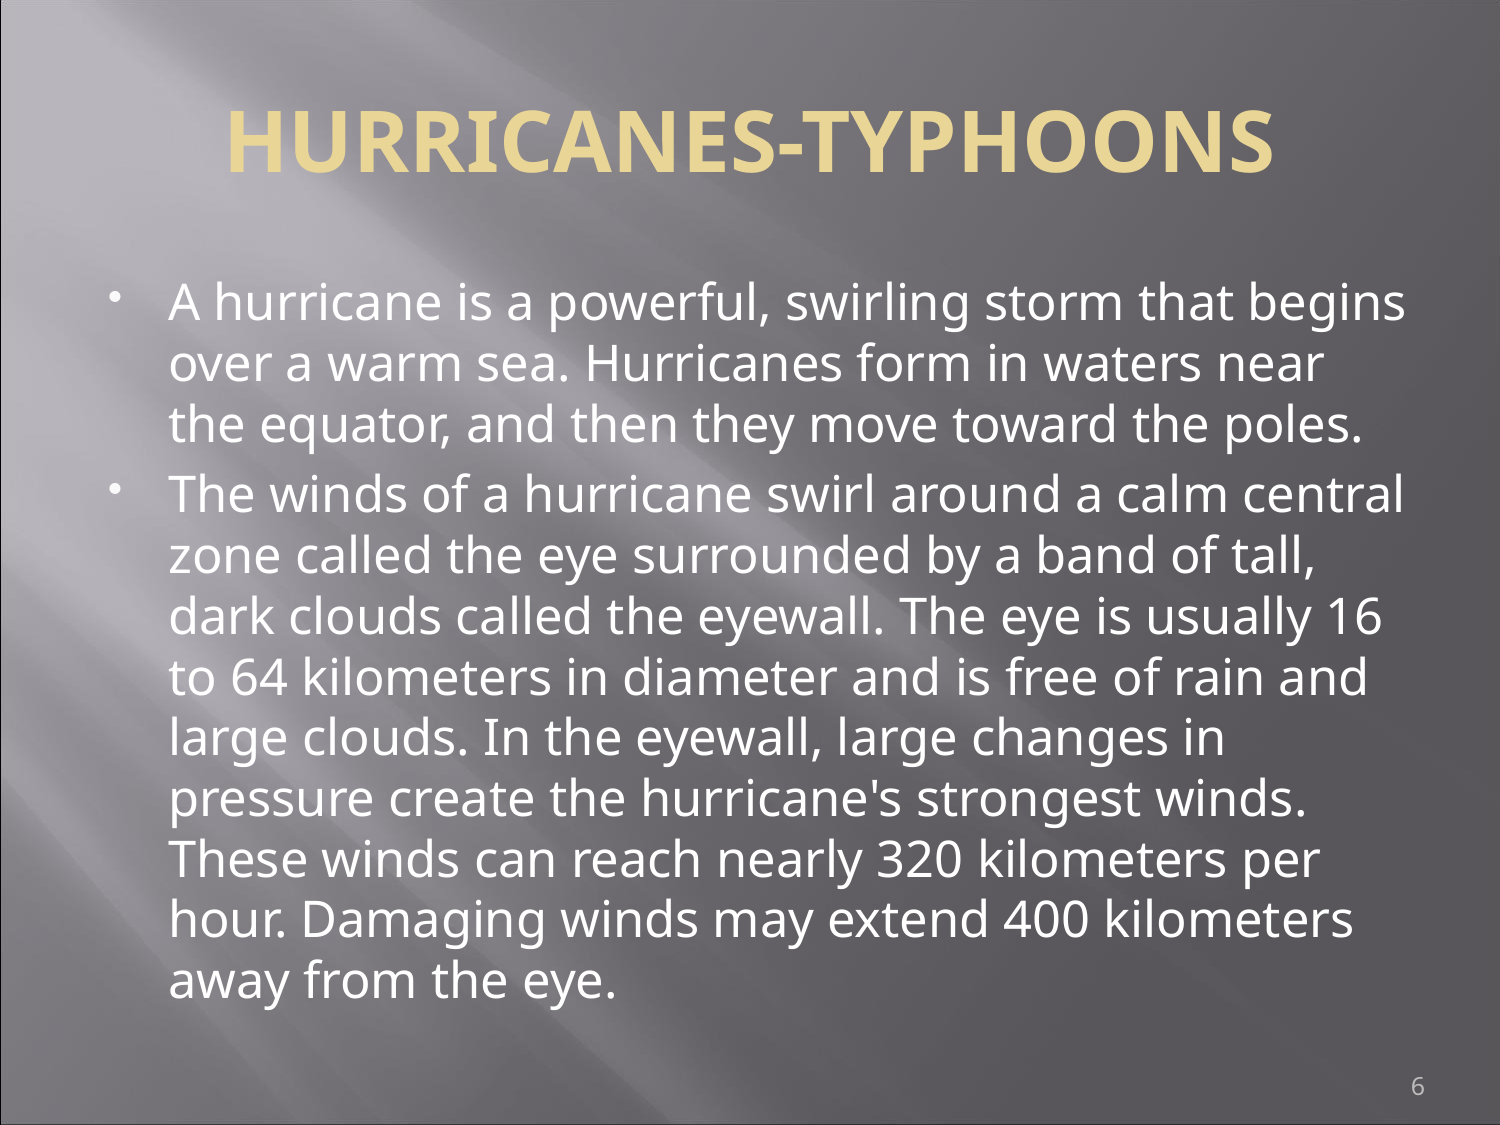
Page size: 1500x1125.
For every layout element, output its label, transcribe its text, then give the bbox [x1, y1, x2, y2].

list A hurricane is a powerful, swirling storm that begins over a warm sea. Hurricanes form in waters near the equator, and then they move toward the poles. The winds of a hurricane swirl around a calm central zone called the eye surrounded by a band of tall, dark clouds called the eyewall. The eye is usually 16 to 64 kilometers in diameter and is free of rain and large clouds. In the eyewall, large changes in pressure create the hurricane's strongest winds. These winds can reach nearly 320 kilometers per hour. Damaging winds may extend 400 kilometers away from the eye. [75, 262, 1425, 1035]
title HURRICANES-TYPHOONS [75, 45, 1425, 233]
picture [0, 0, 1500, 1125]
slide_number <number> [1299, 1052, 1425, 1113]
